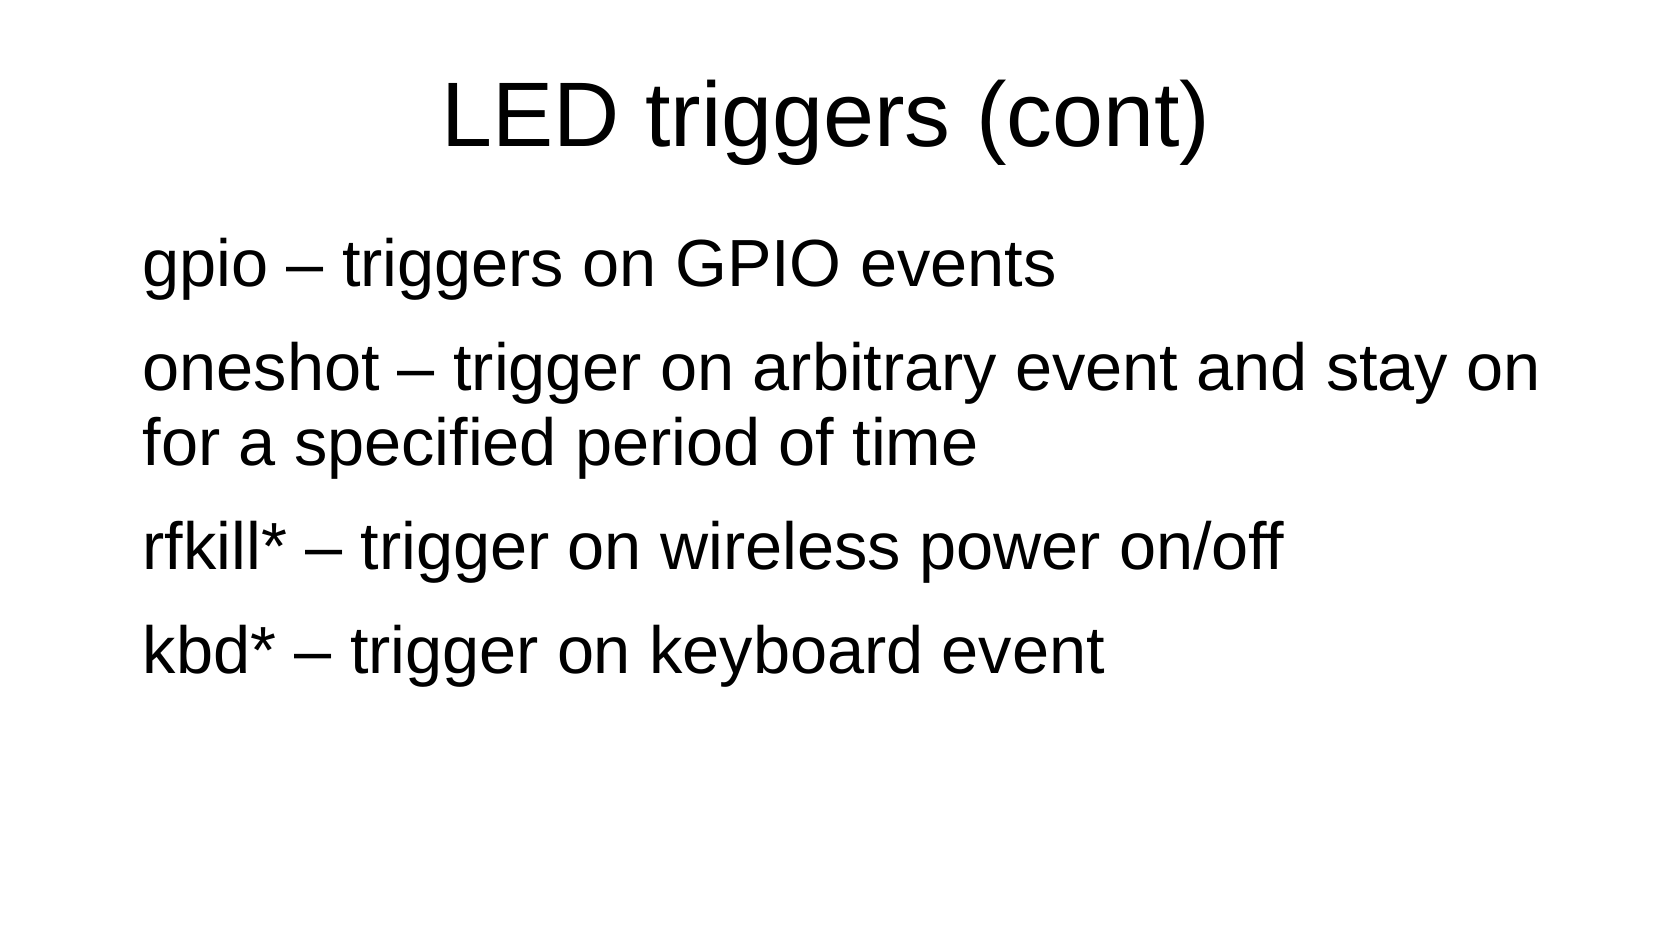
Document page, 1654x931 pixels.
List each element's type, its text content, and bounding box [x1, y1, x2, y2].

title LED triggers (cont) [82, 37, 1571, 193]
list gpio – triggers on GPIO events oneshot – trigger on arbitrary event and stay on for a specified period of time rfkill* – trigger on wireless power on/off kbd* – trigger on keyboard event [71, 225, 1561, 766]
